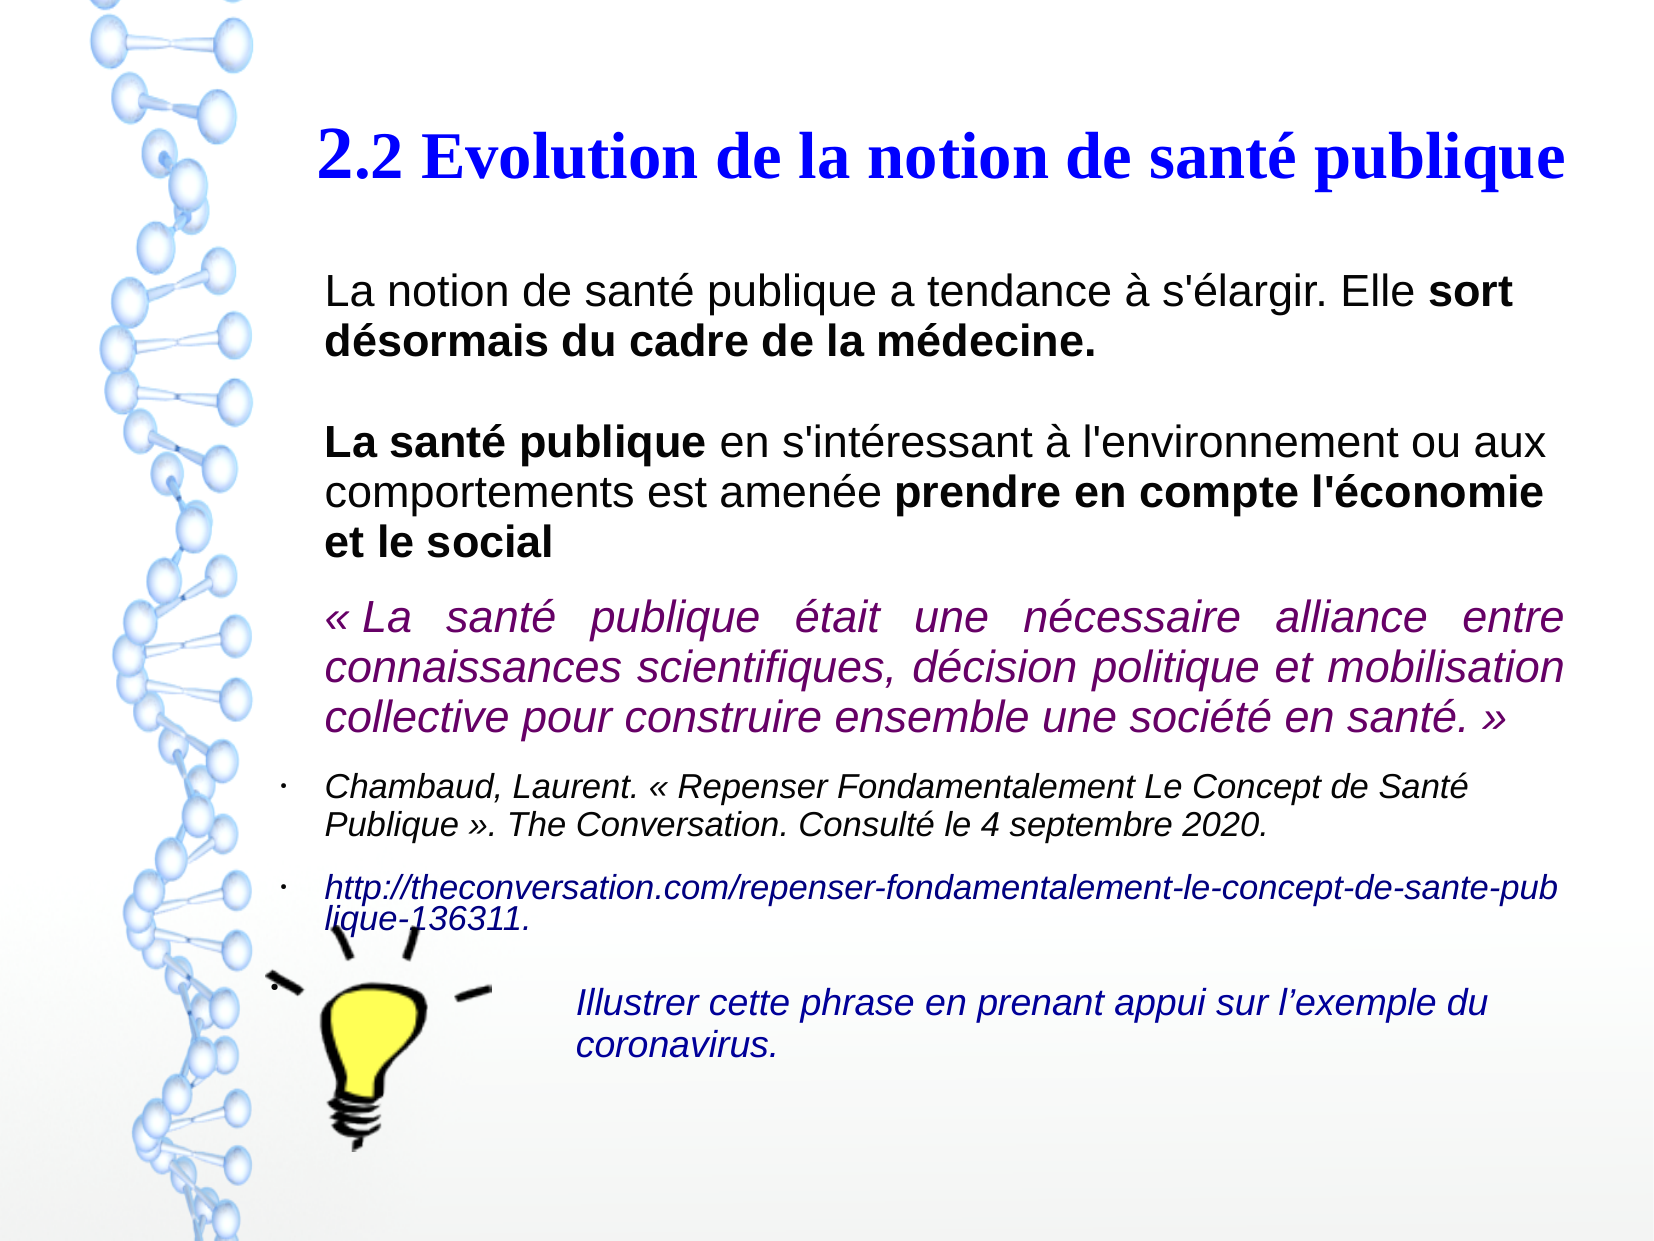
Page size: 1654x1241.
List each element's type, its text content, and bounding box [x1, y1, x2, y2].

picture [0, 0, 1654, 1241]
title 2.2 Evolution de la notion de santé publique [82, 49, 1654, 257]
list La notion de santé publique a tendance à s'élargir. Elle sort désormais du cadre de la médecine. La santé publique en s'intéressant à l'environnement ou aux comportements est amenée prendre en compte l'économie et le social « La santé publique était une nécessaire alliance entre connaissances scientifiques, décision politique et mobilisation collective pour construire ensemble une société en santé. » Chambaud, Laurent. « Repenser Fondamentalement Le Concept de Santé Publique ». The Conversation. Consulté le 4 septembre 2020. http://theconversation.com/repenser-fondamentalement-le-concept-de-sante-publique-136311. [265, 265, 1565, 923]
text_box Illustrer cette phrase en prenant appui sur l’exemple du coronavirus. [561, 974, 1506, 1074]
